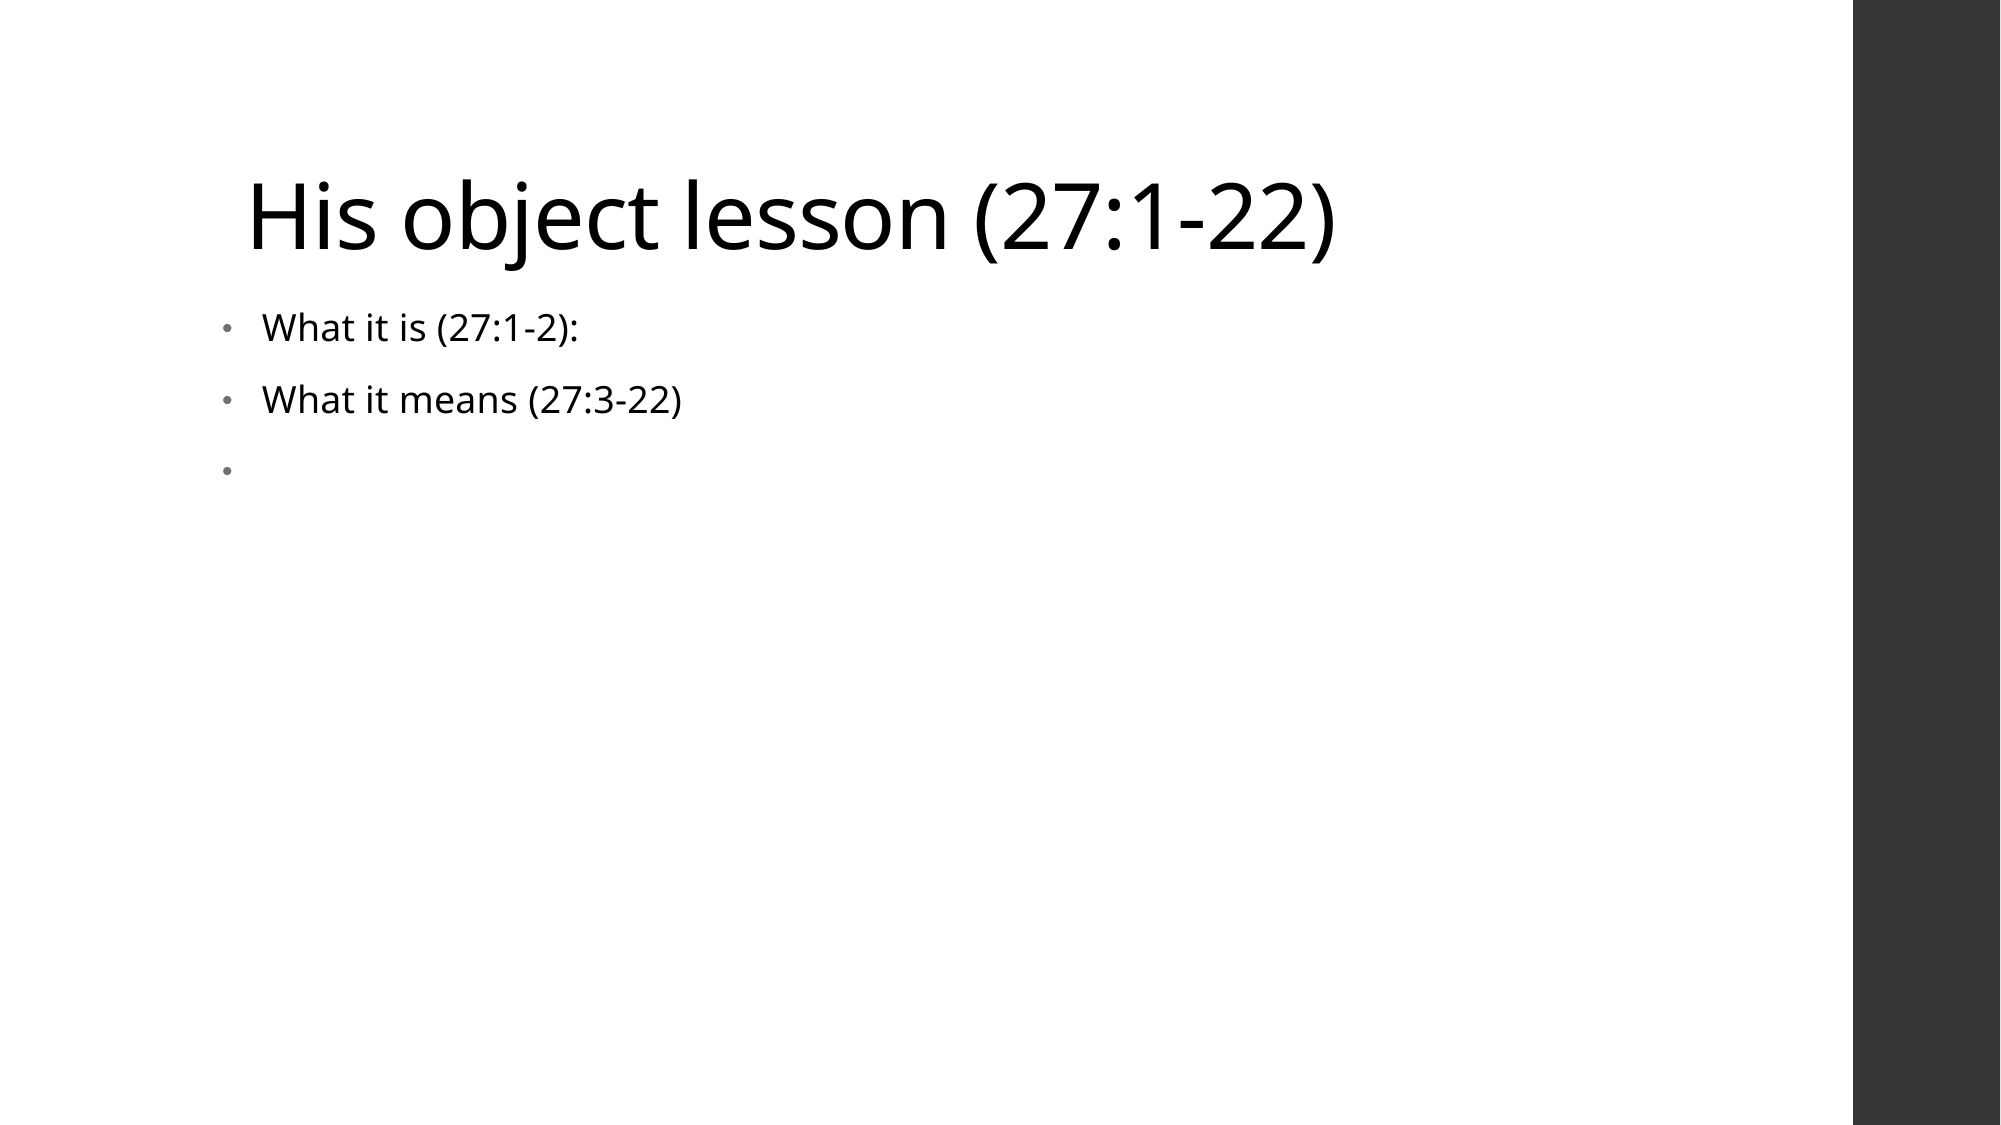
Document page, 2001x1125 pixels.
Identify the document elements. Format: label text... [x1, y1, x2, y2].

title His object lesson (27:1-22) [206, 60, 1797, 278]
list What it is (27:1-2): What it means (27:3-22) [206, 299, 1617, 1014]
